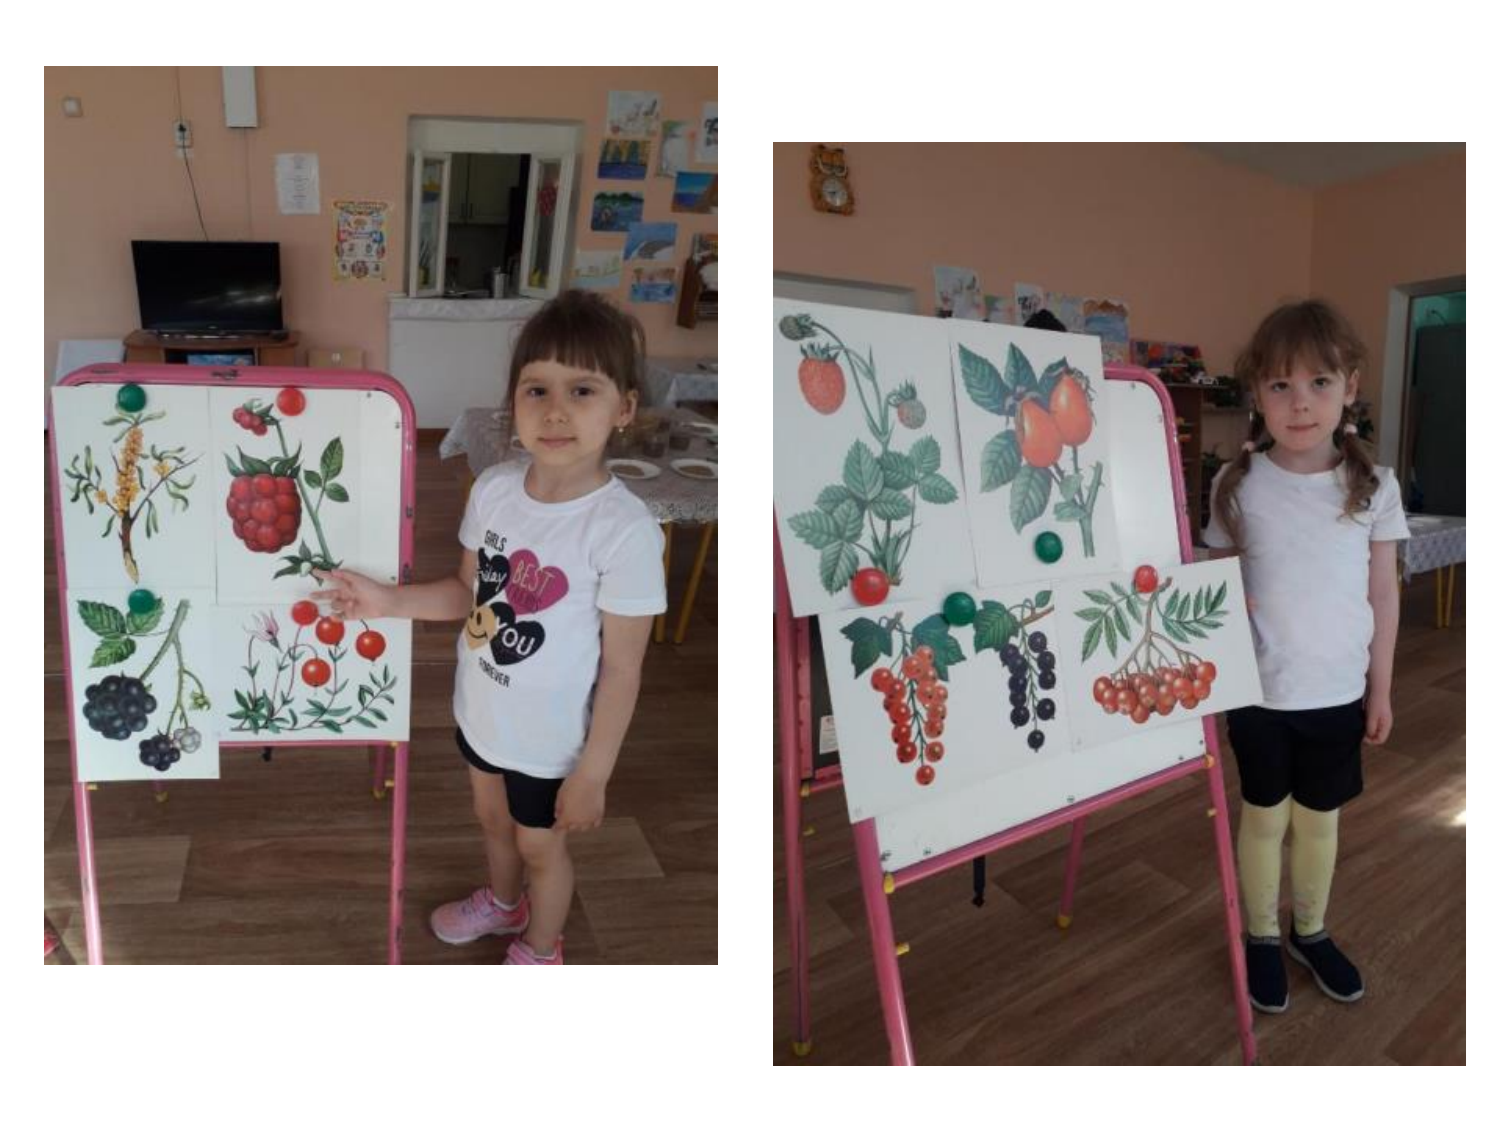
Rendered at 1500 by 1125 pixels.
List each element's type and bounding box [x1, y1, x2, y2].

picture [773, 142, 1466, 1066]
picture [44, 66, 718, 965]
